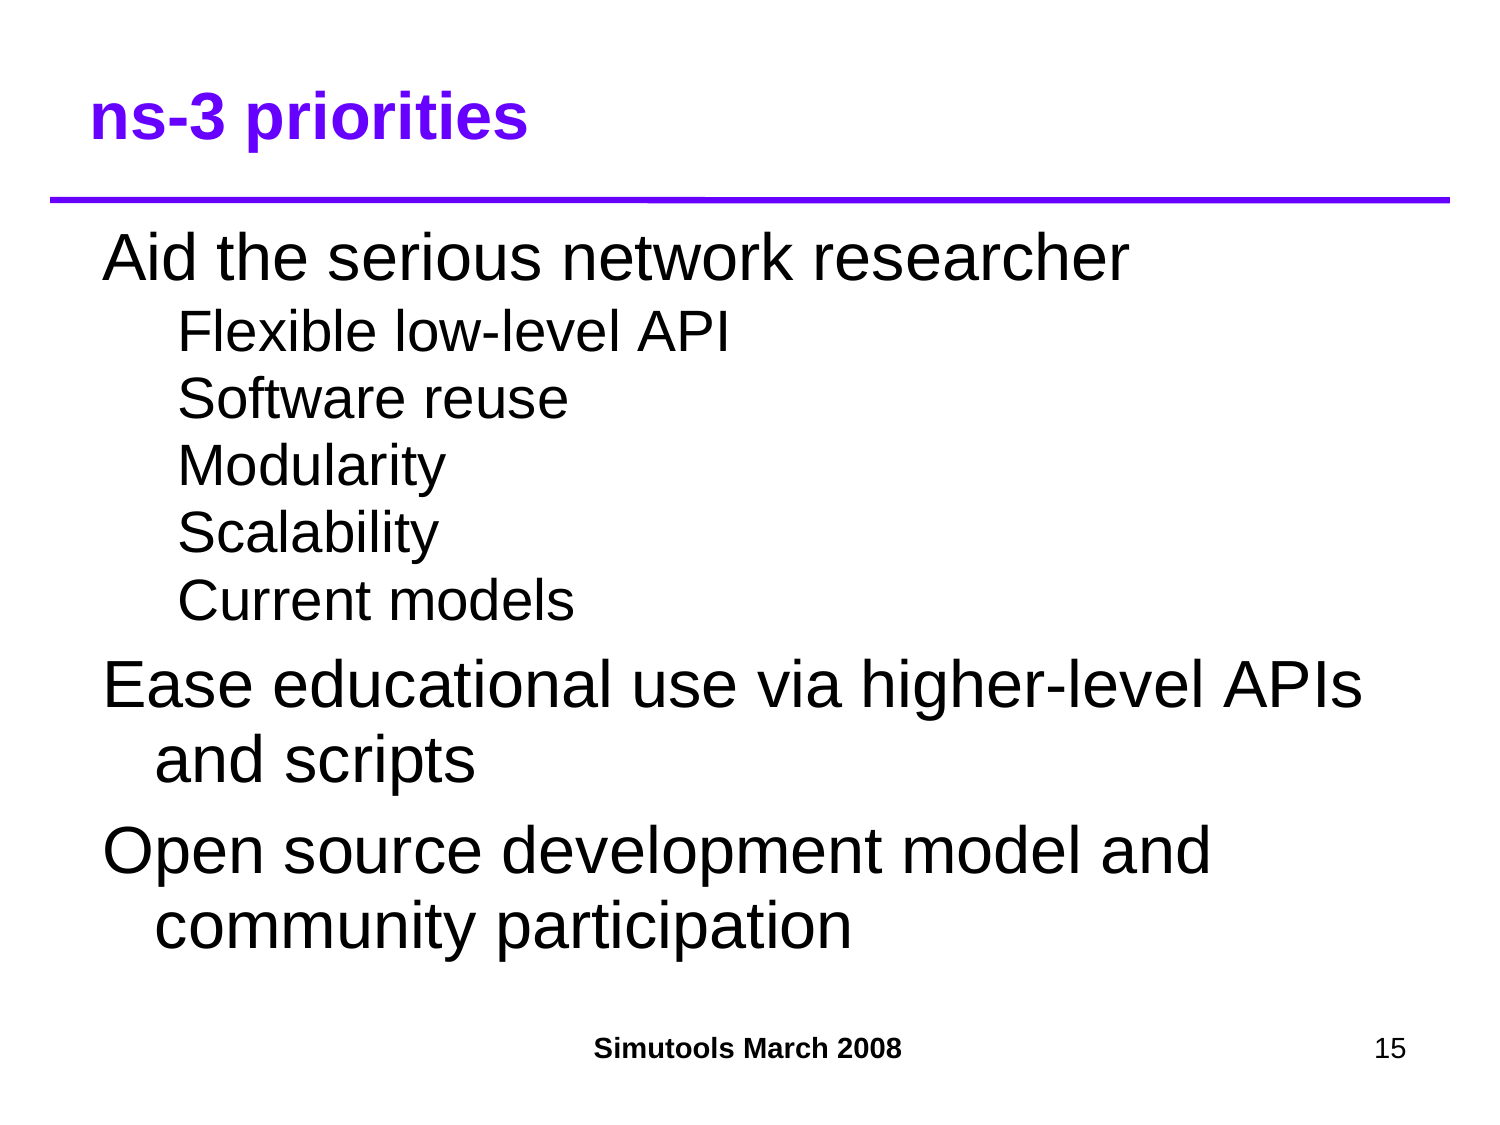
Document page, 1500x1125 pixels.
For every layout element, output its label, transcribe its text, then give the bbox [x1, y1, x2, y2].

title ns-3 priorities [75, 68, 1426, 165]
list Aid the serious network researcher Flexible low-level API Software reuse Modularity Scalability Current models Ease educational use via higher-level APIs and scripts Open source development model and community participation [87, 212, 1438, 1018]
